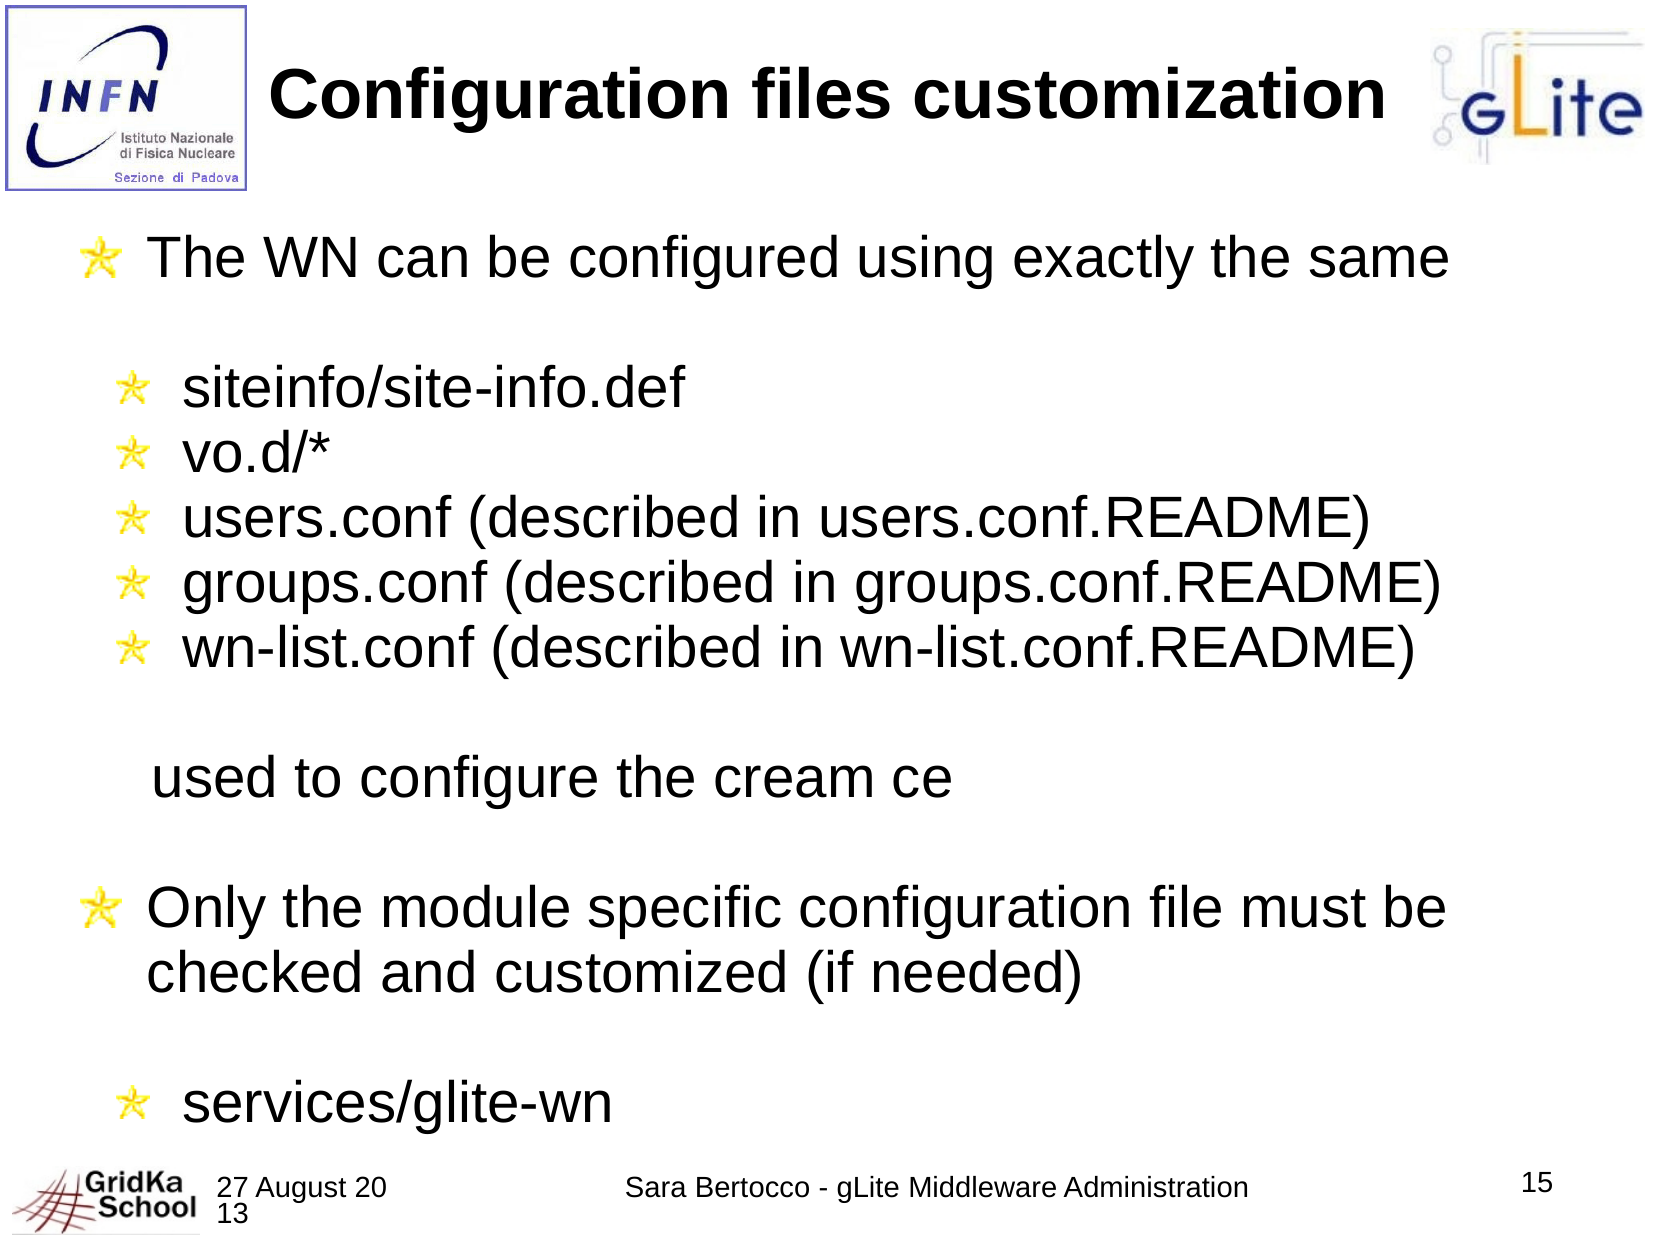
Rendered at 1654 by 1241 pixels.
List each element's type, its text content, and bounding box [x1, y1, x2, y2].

title Configuration files customization [5, 0, 1645, 188]
picture [1430, 28, 1645, 165]
picture [5, 5, 247, 191]
text_box The WN can be configured using exactly the same siteinfo/site-info.def vo.d/* users.conf (described in users.conf.README) groups.conf (described in groups.conf.README) wn-list.conf (described in wn-list.conf.README) used to configure the cream ce Only the module specific configuration file must be checked and customized (if needed) services/glite-wn [66, 217, 1481, 1143]
picture [12, 1166, 200, 1235]
